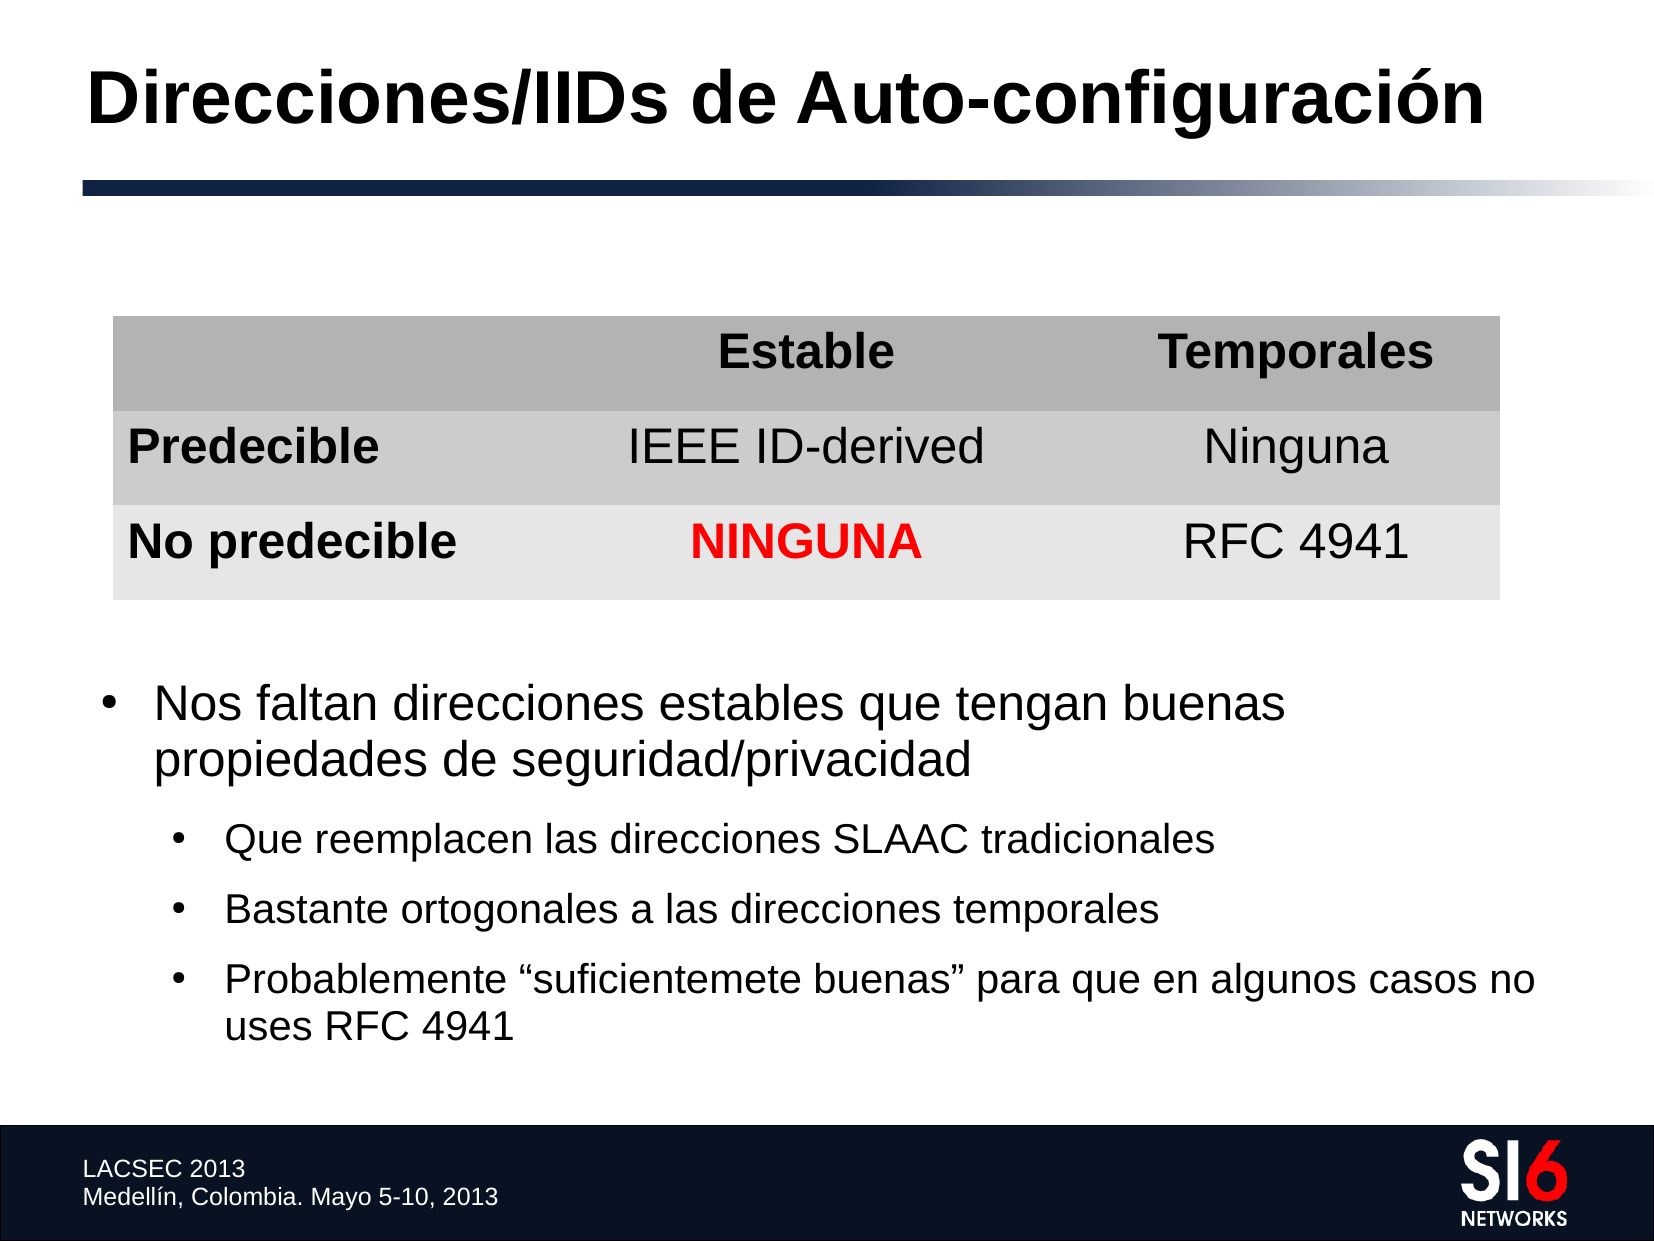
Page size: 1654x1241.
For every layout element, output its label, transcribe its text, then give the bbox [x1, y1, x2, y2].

table_cell RFC 4941 [1092, 505, 1500, 600]
table_cell No predecible [113, 505, 521, 600]
title Direcciones/IIDs de Auto-configuración [86, 30, 1576, 166]
table_header Temporales [1092, 316, 1500, 411]
picture [1461, 1139, 1567, 1226]
table_header Estable [521, 316, 1092, 411]
table_cell NINGUNA [521, 505, 1092, 600]
list Nos faltan direcciones estables que tengan buenas propiedades de seguridad/privacidad Que reemplacen las direcciones SLAAC tradicionales Bastante ortogonales a las direcciones temporales Probablemente “suficientemete buenas” para que en algunos casos no uses RFC 4941 [82, 675, 1571, 1059]
table_header [113, 316, 521, 411]
table_cell IEEE ID-derived [521, 411, 1092, 505]
table_cell Ninguna [1092, 411, 1500, 505]
table_cell Predecible [113, 411, 521, 505]
